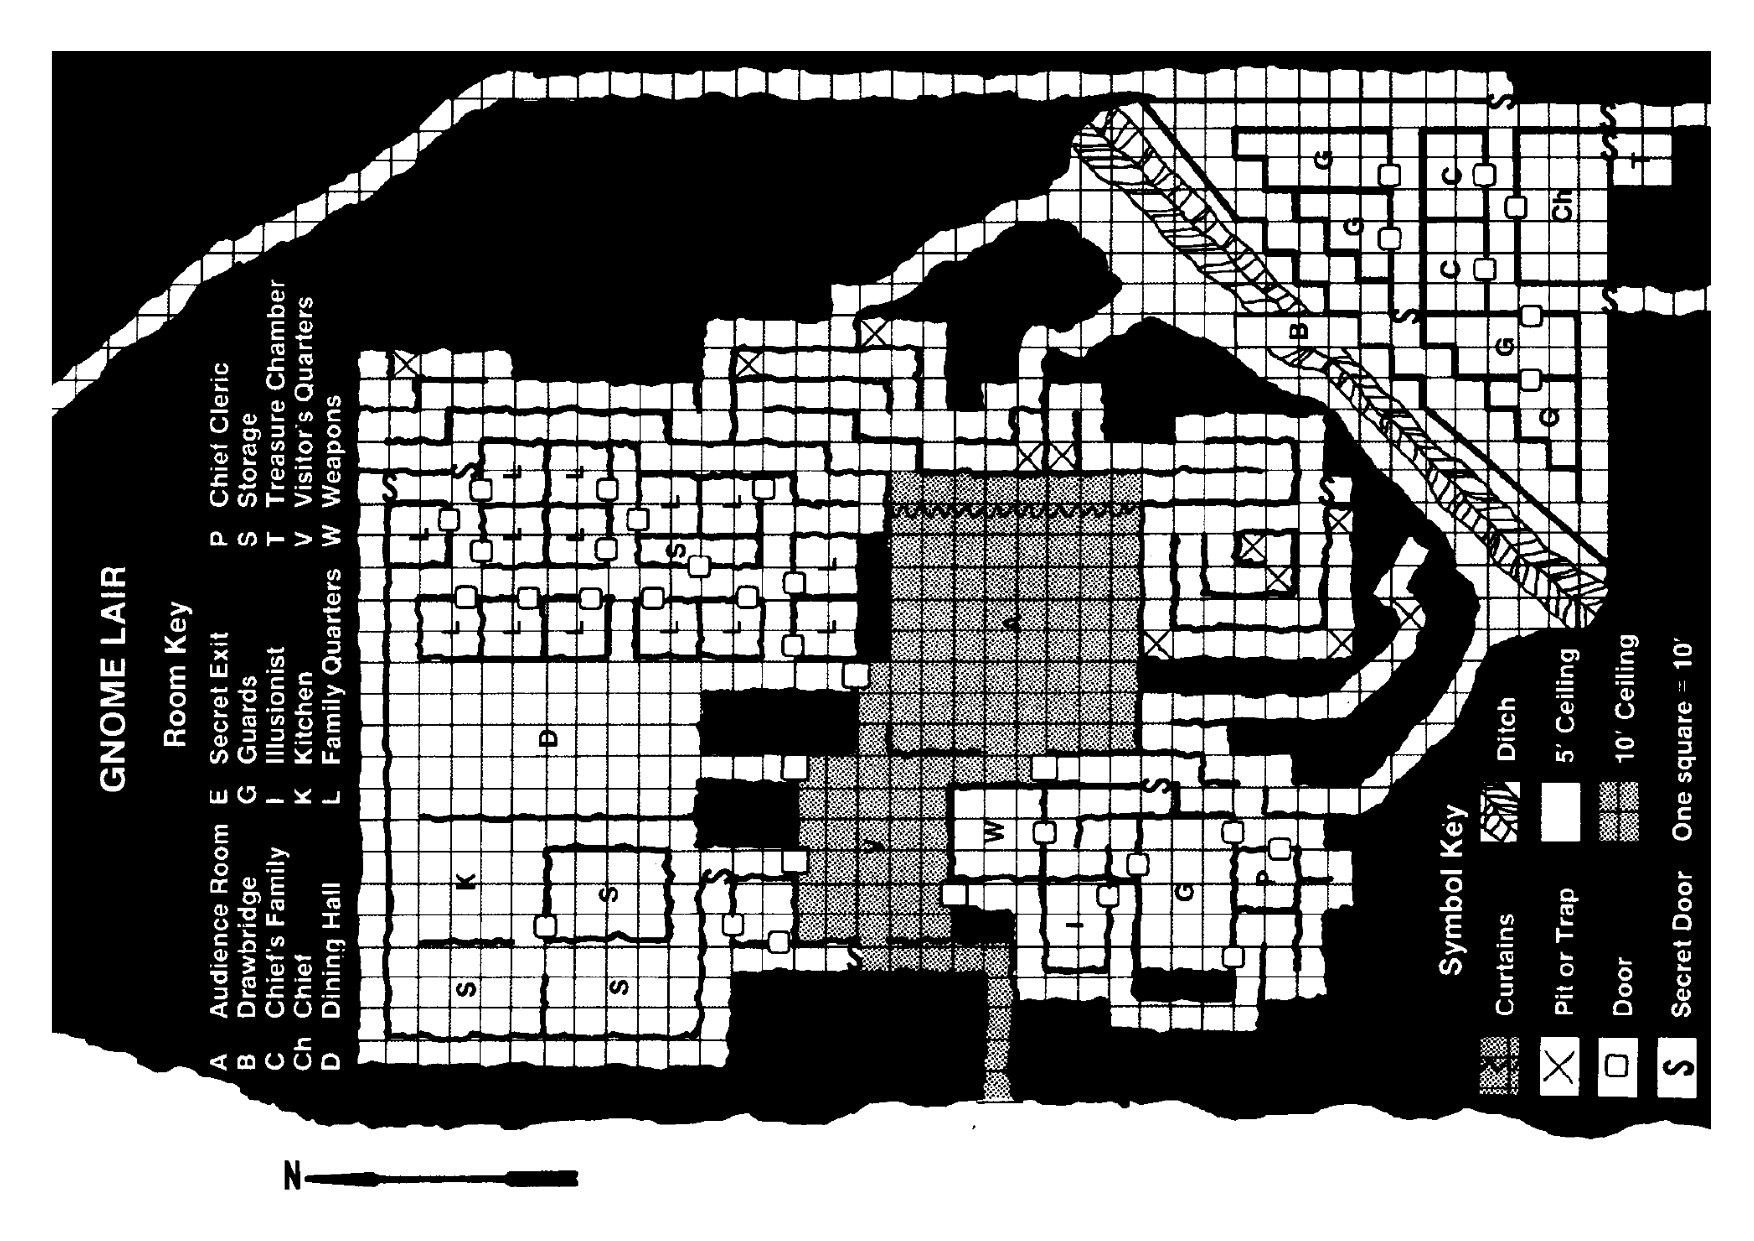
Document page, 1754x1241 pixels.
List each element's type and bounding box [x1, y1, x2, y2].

picture [51, 51, 1711, 1199]
